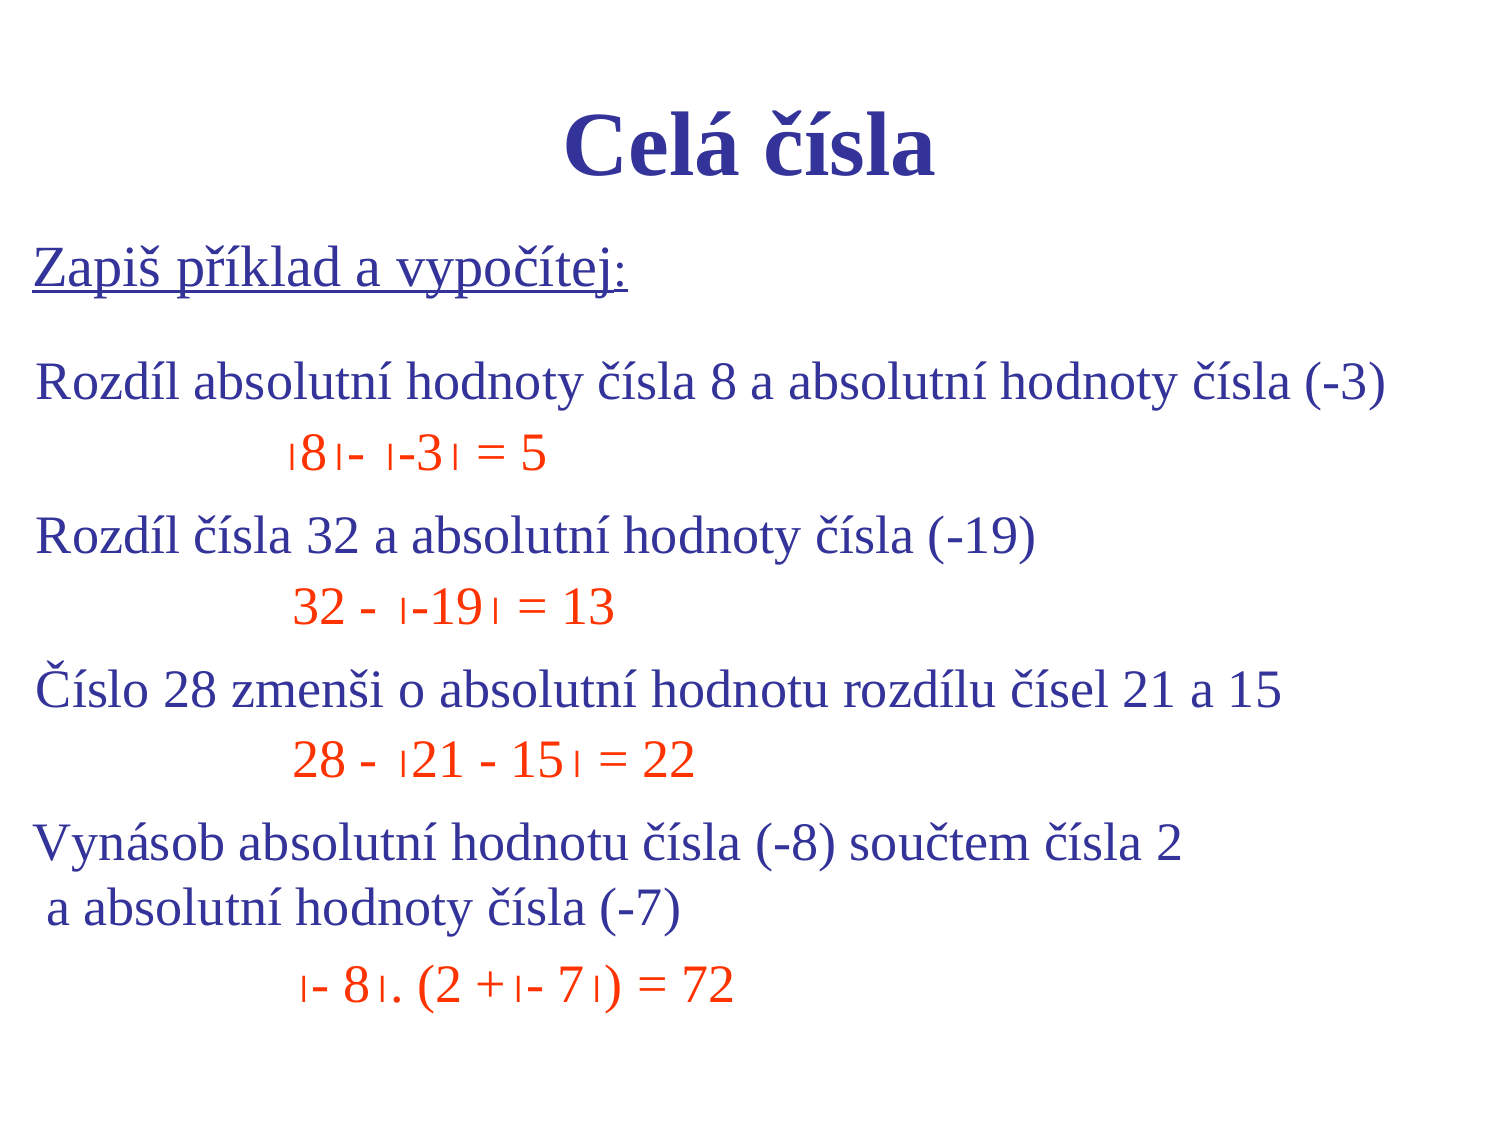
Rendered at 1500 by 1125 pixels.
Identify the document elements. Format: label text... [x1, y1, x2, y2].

text_box Číslo 28 zmenši o absolutní hodnotu rozdílu čísel 21 a 15 [0, 645, 1500, 726]
text_box Zapiš příklad a vypočítej: [17, 220, 1388, 306]
text_box 8- -3 = 5 [265, 408, 869, 490]
text_box 28 - 21 - 15 = 22 [277, 716, 880, 797]
text_box 32 - -19 = 13 [277, 562, 880, 643]
text_box - 8. (2 +- 7) = 72 [277, 940, 880, 1021]
title Celá čísla [75, 45, 1426, 233]
text_box Rozdíl absolutní hodnoty čísla 8 a absolutní hodnoty čísla (-3) [0, 337, 1500, 419]
text_box Vynásob absolutní hodnotu čísla (-8) součtem čísla 2 a absolutní hodnoty čísla (-7) [17, 798, 1500, 945]
text_box Rozdíl čísla 32 a absolutní hodnoty čísla (-19) [0, 491, 1500, 573]
